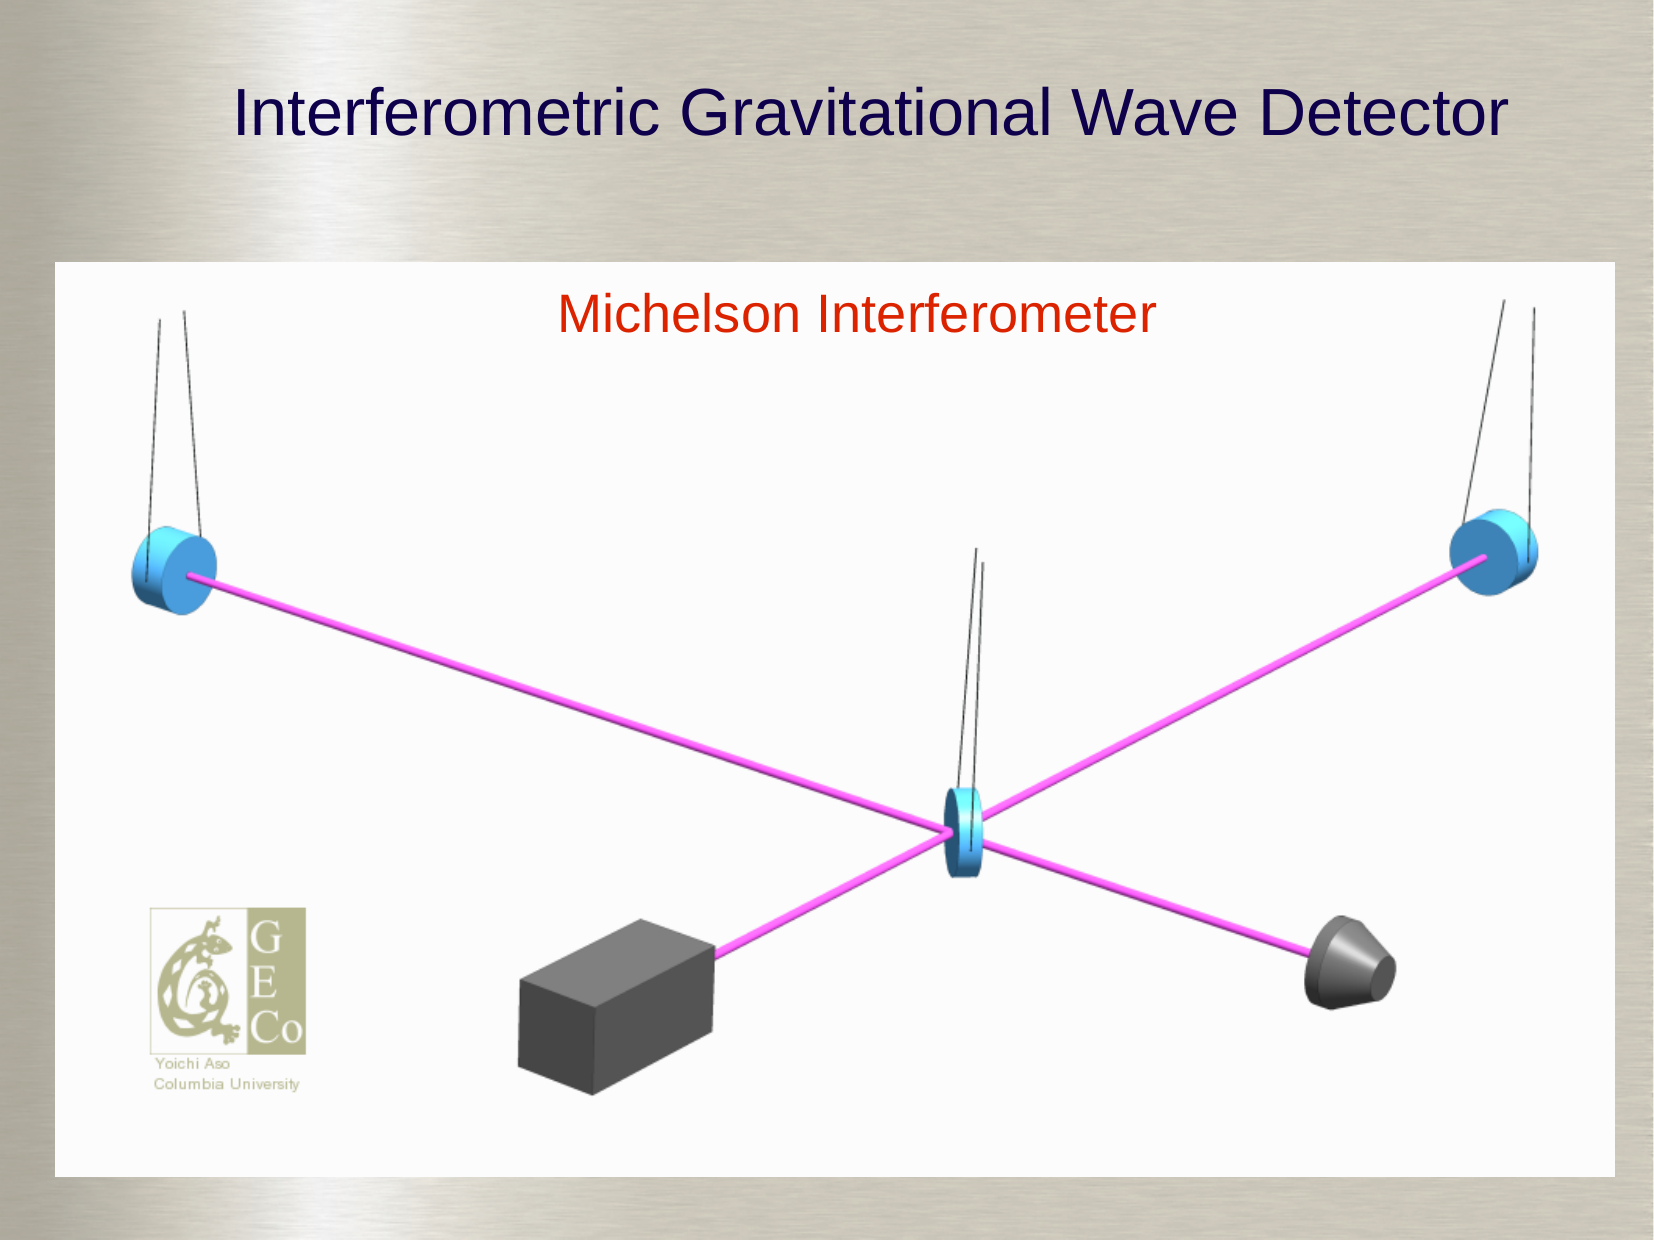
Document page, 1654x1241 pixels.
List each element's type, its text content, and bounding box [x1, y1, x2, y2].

picture [0, 0, 1654, 1240]
text_box Michelson Interferometer [542, 275, 1173, 351]
text_box Interferometric Gravitational Wave Detector [217, 67, 1527, 158]
